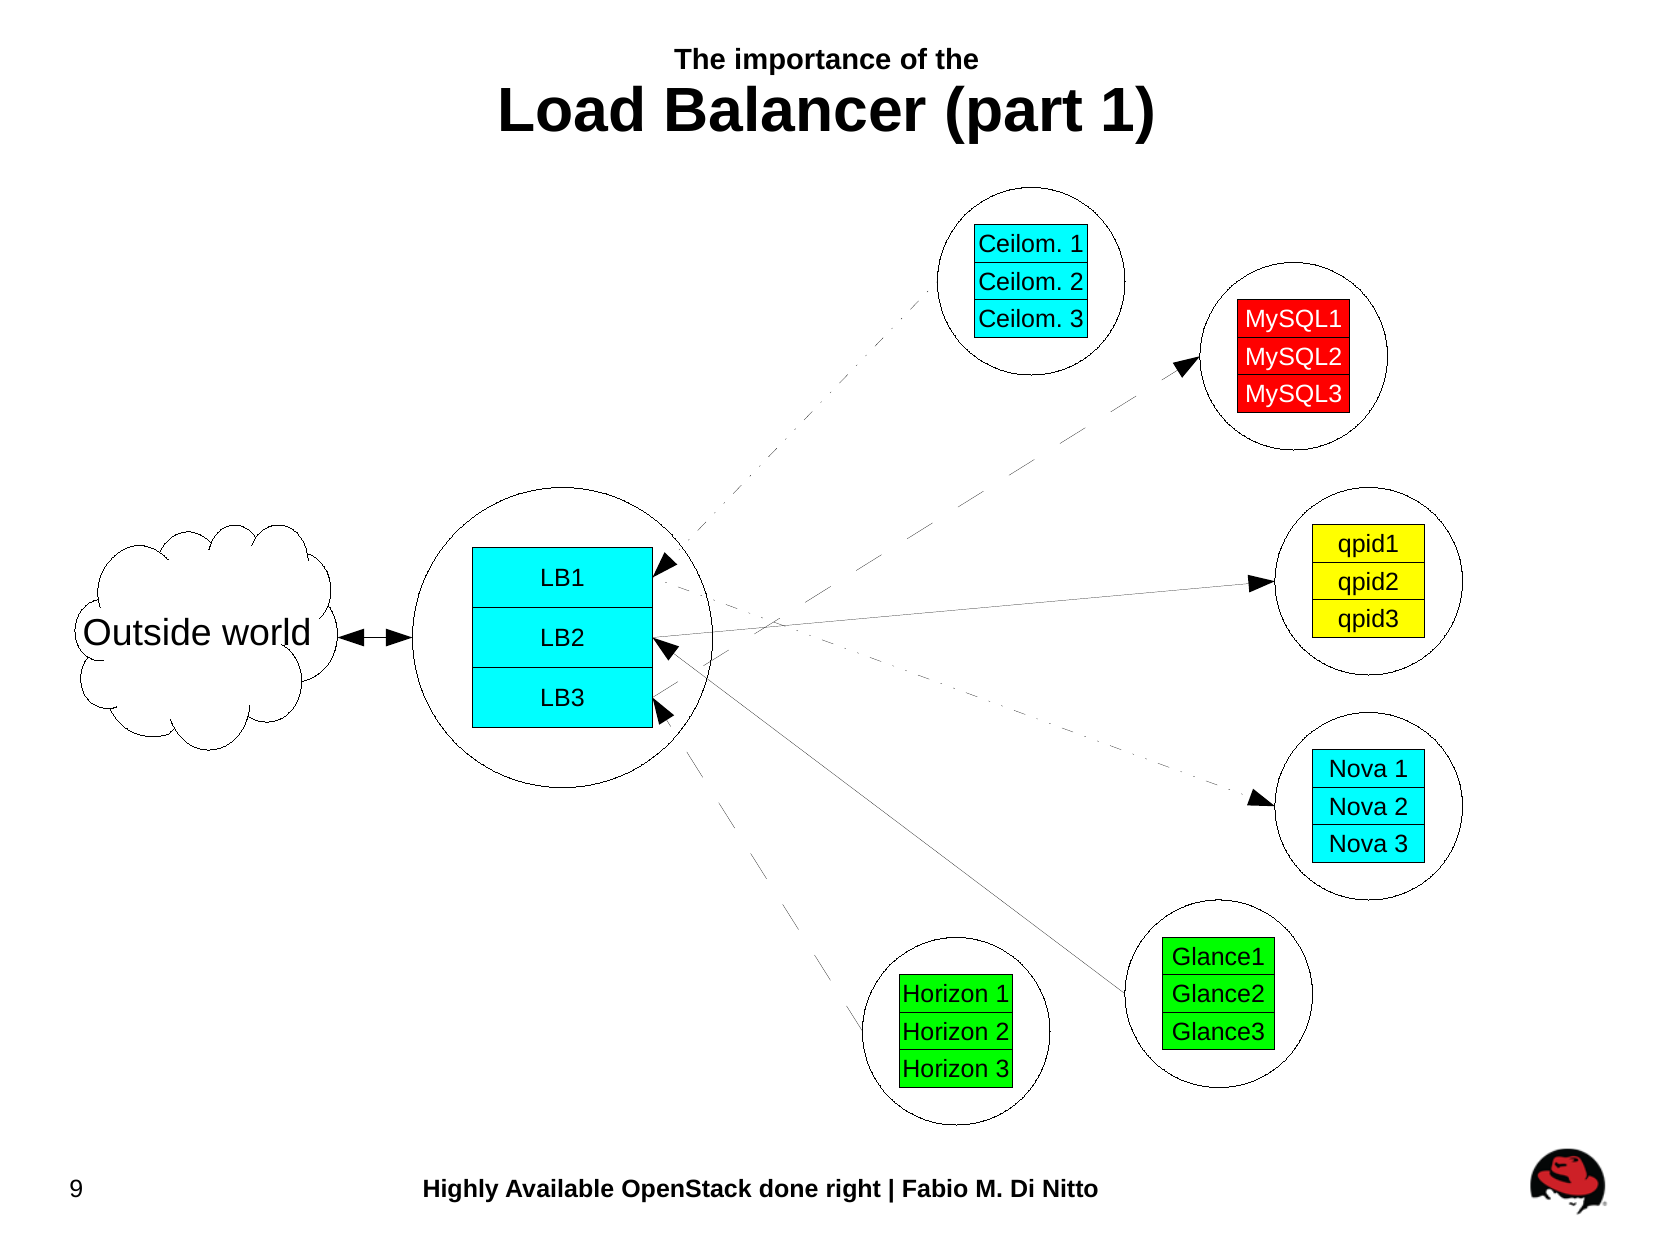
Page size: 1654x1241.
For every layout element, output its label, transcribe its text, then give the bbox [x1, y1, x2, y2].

text_box LB3 [472, 667, 653, 728]
text_box [1274, 712, 1463, 901]
text_box qpid3 [1312, 599, 1425, 638]
text_box Glance3 [1162, 1012, 1275, 1050]
text_box MySQL2 [1237, 337, 1350, 374]
text_box [937, 187, 1126, 376]
text_box LB2 [472, 607, 653, 667]
text_box [412, 487, 713, 788]
text_box Horizon 1 [899, 974, 1013, 1012]
text_box Glance1 [1162, 937, 1275, 974]
text_box [1199, 262, 1388, 451]
text_box Horizon 3 [899, 1049, 1013, 1088]
text_box [862, 937, 1051, 1126]
text_box Nova 2 [1312, 787, 1425, 824]
text_box [1274, 487, 1463, 676]
text_box Nova 1 [1312, 749, 1425, 787]
text_box Nova 3 [1312, 824, 1425, 863]
text_box LB1 [472, 547, 653, 607]
text_box qpid1 [1312, 524, 1425, 562]
text_box Ceilom. 1 [974, 224, 1088, 262]
text_box Horizon 2 [899, 1012, 1013, 1049]
text_box [1124, 899, 1313, 1088]
text_box Ceilom. 2 [974, 262, 1088, 299]
text_box qpid2 [1312, 562, 1425, 599]
title The importance of the Load Balancer (part 1) [82, 37, 1571, 151]
text_box Glance2 [1162, 974, 1275, 1012]
text_box Ceilom. 3 [974, 299, 1088, 338]
text_box Outside world [74, 525, 338, 751]
text_box MySQL1 [1237, 299, 1350, 337]
text_box MySQL3 [1237, 374, 1350, 413]
picture [1529, 1146, 1613, 1224]
